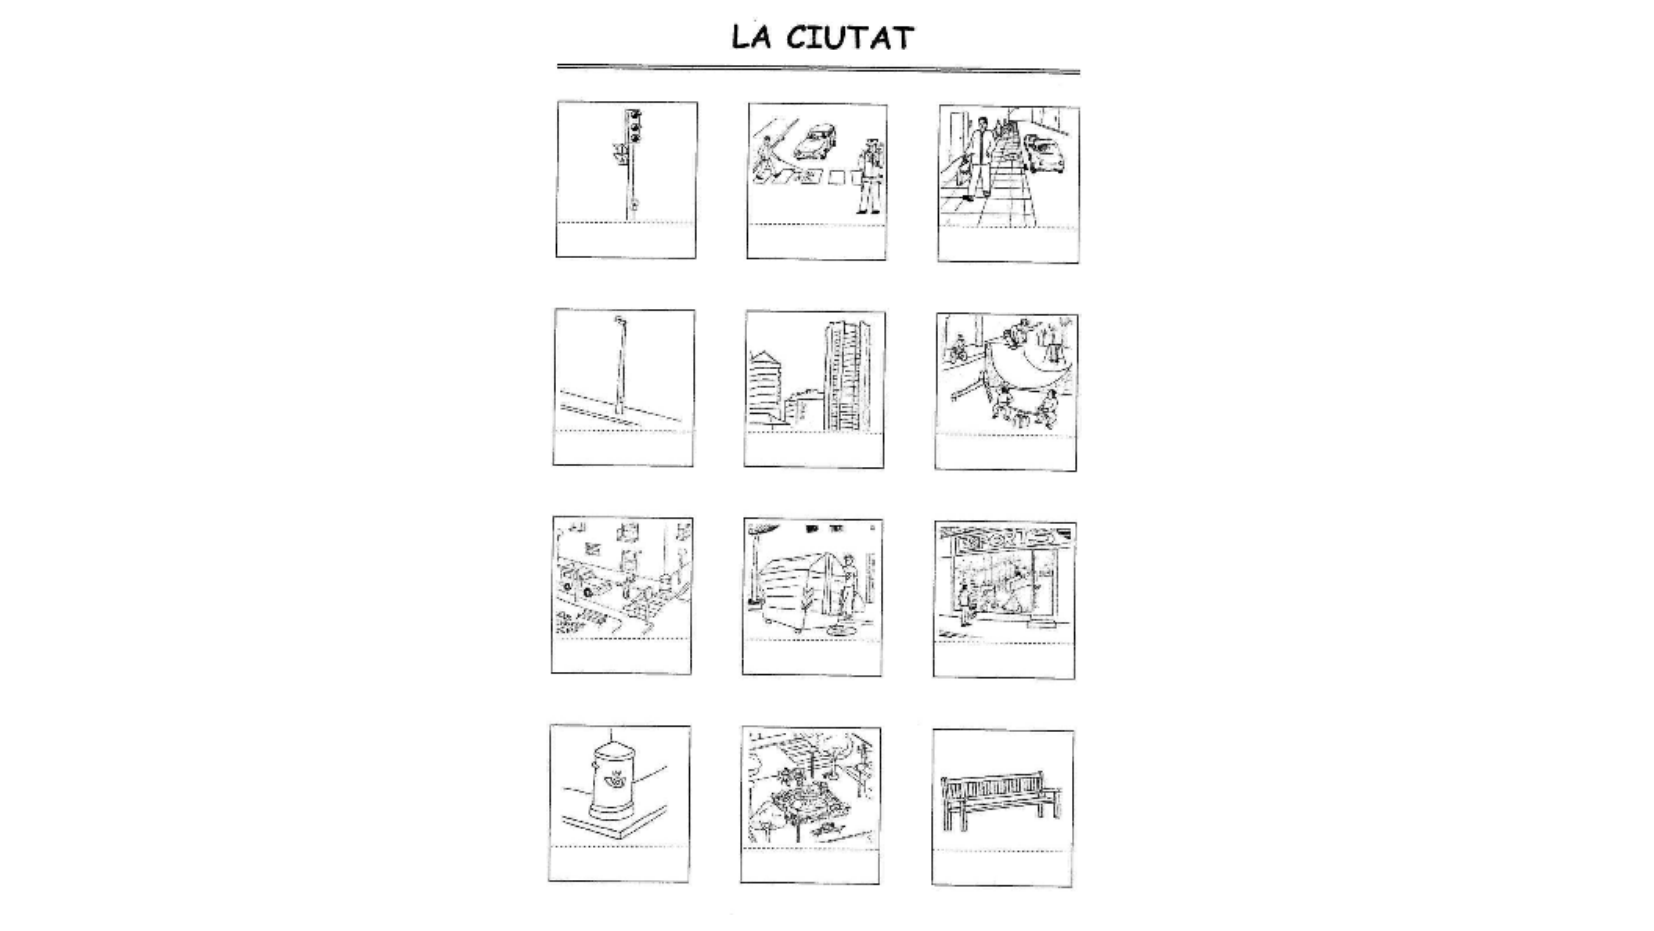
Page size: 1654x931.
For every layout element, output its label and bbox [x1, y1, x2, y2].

picture [545, 14, 1107, 915]
